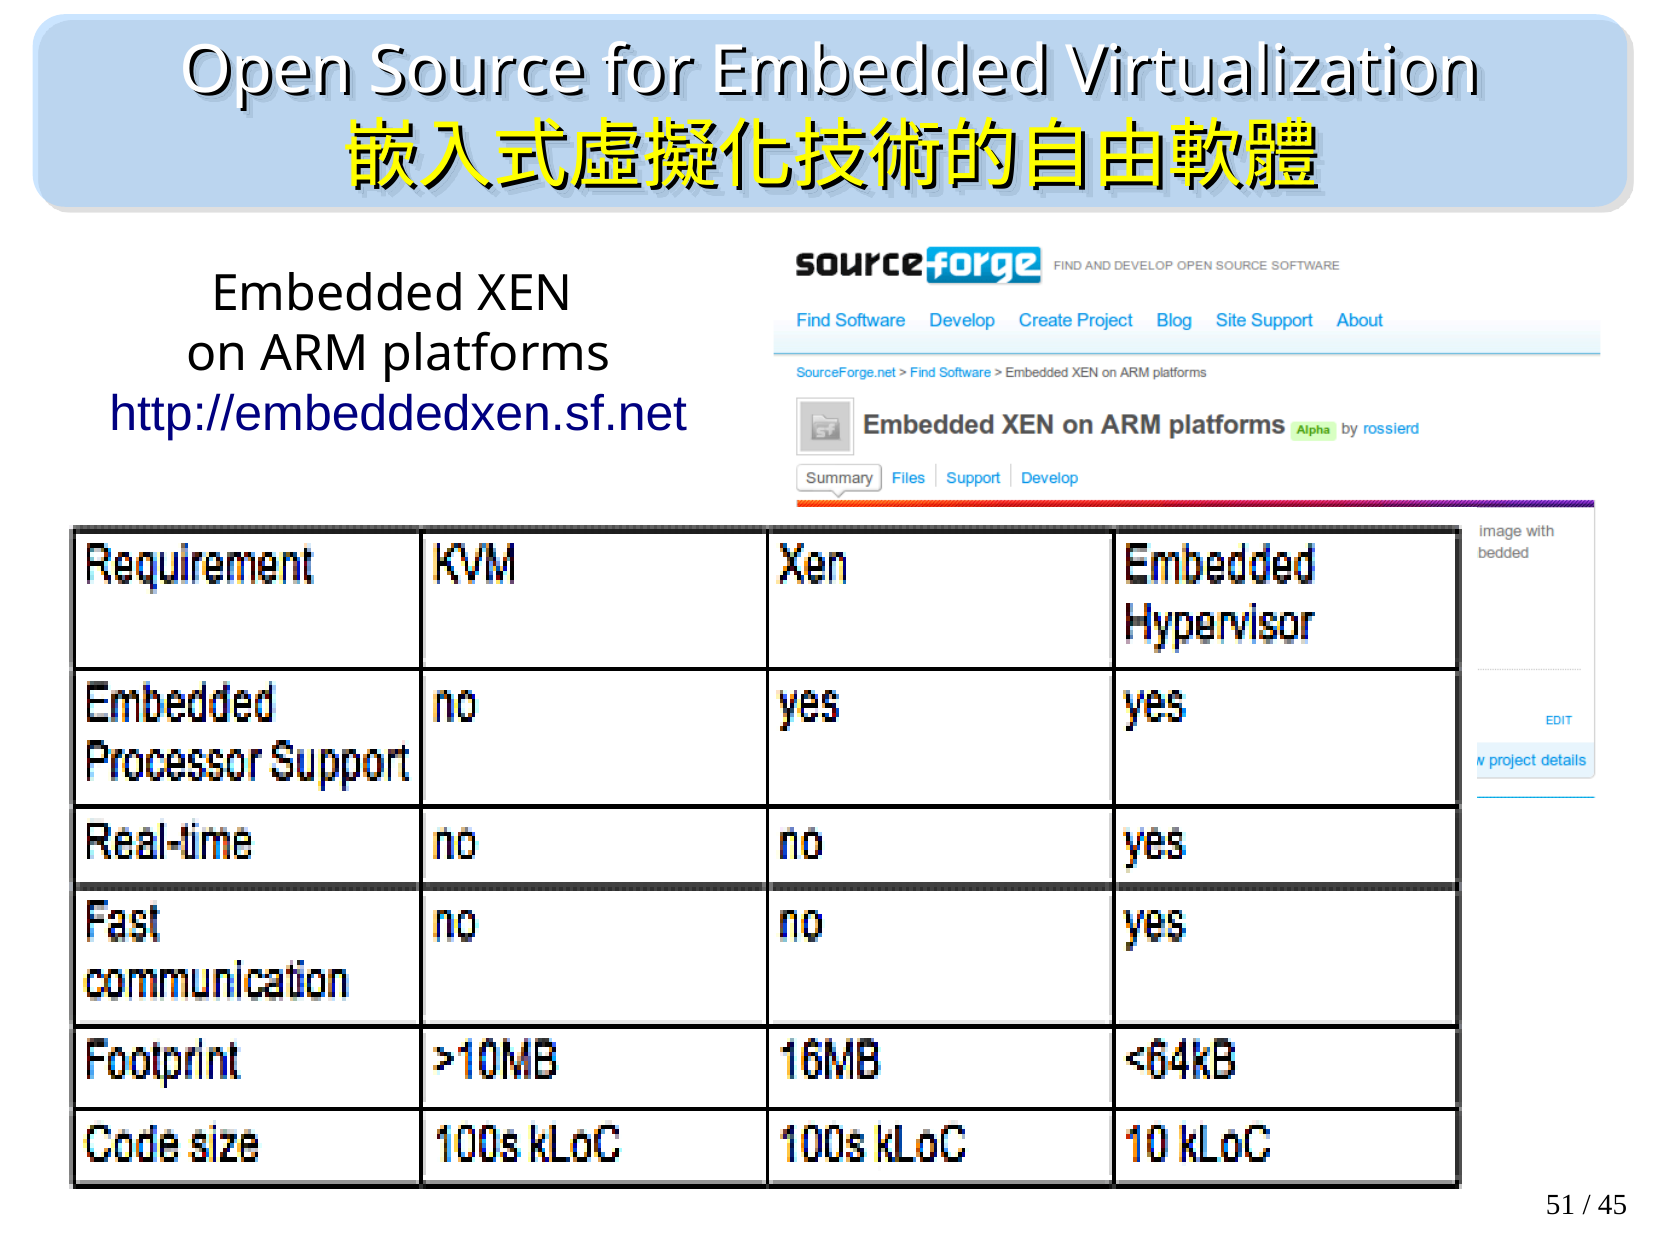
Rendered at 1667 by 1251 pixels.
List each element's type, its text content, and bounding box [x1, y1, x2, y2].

text_box Embedded XEN on ARM platforms http://embeddedxen.sf.net [47, 252, 751, 448]
picture [59, 236, 1601, 1217]
text_box Open Source for Embedded Virtualization 嵌入式虛擬化技術的自由軟體 [32, 14, 1628, 207]
